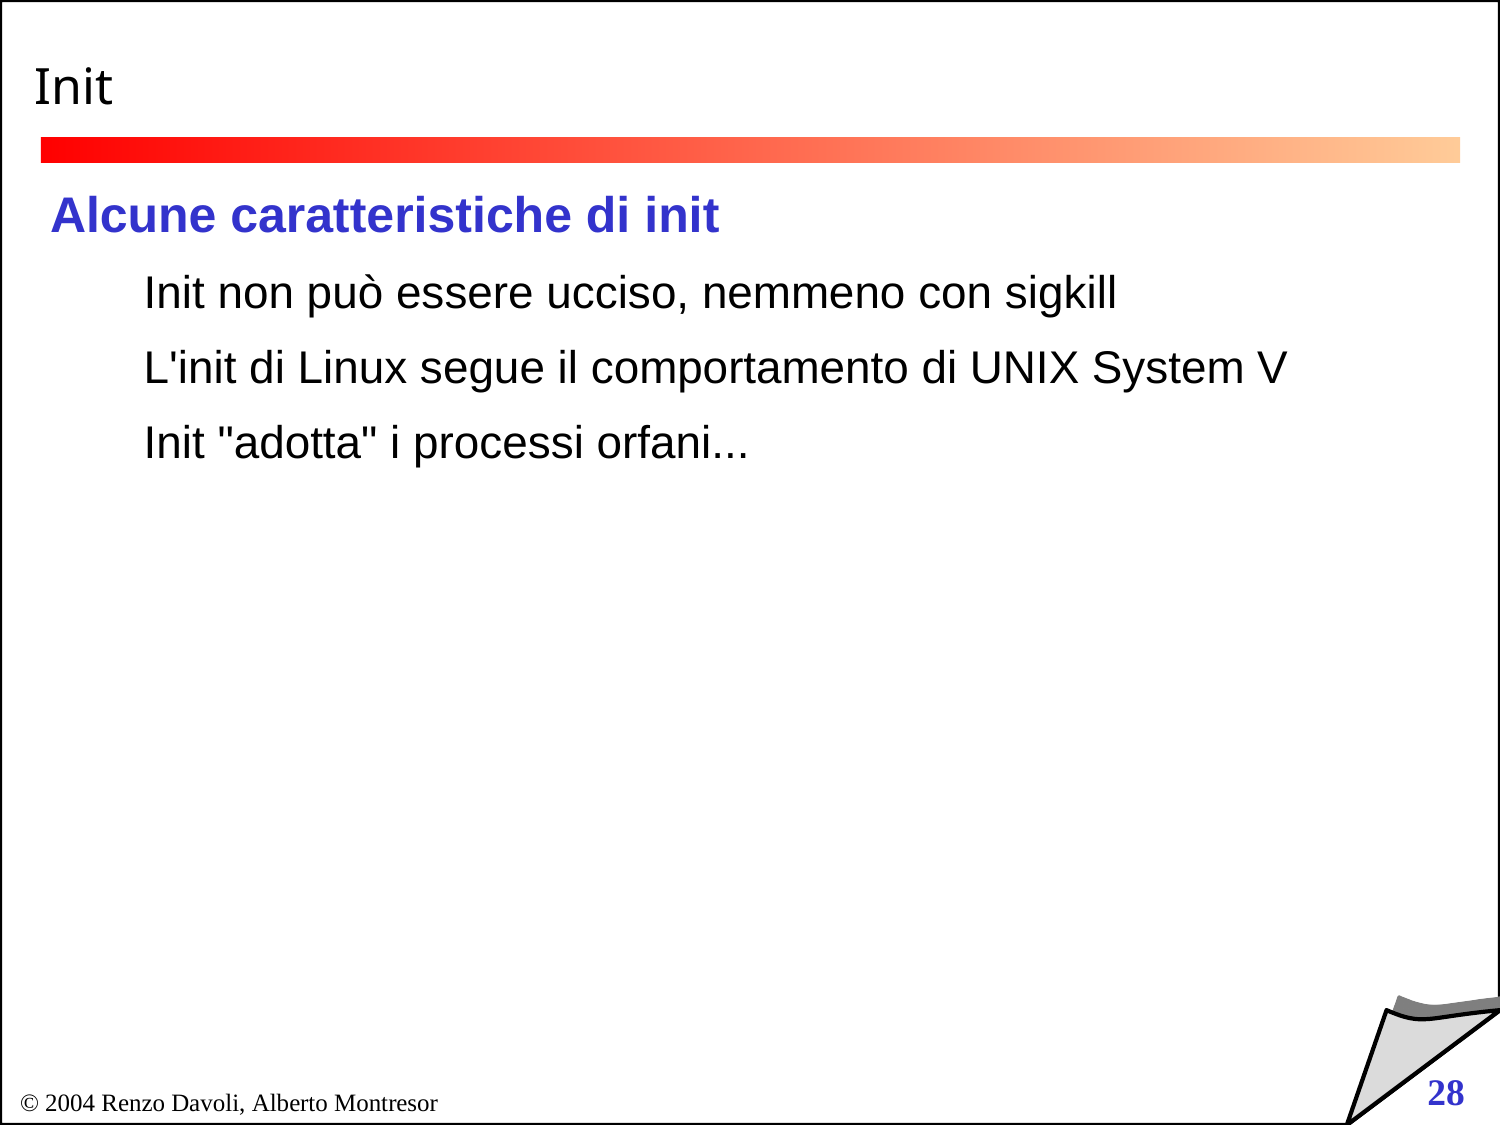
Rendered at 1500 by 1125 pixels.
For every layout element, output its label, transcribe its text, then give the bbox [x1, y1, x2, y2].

title Init [34, 44, 1466, 131]
list Alcune caratteristiche di init Init non può essere ucciso, nemmeno con sigkill L'init di Linux segue il comportamento di UNIX System V Init "adotta" i processi orfani... [50, 187, 1450, 739]
